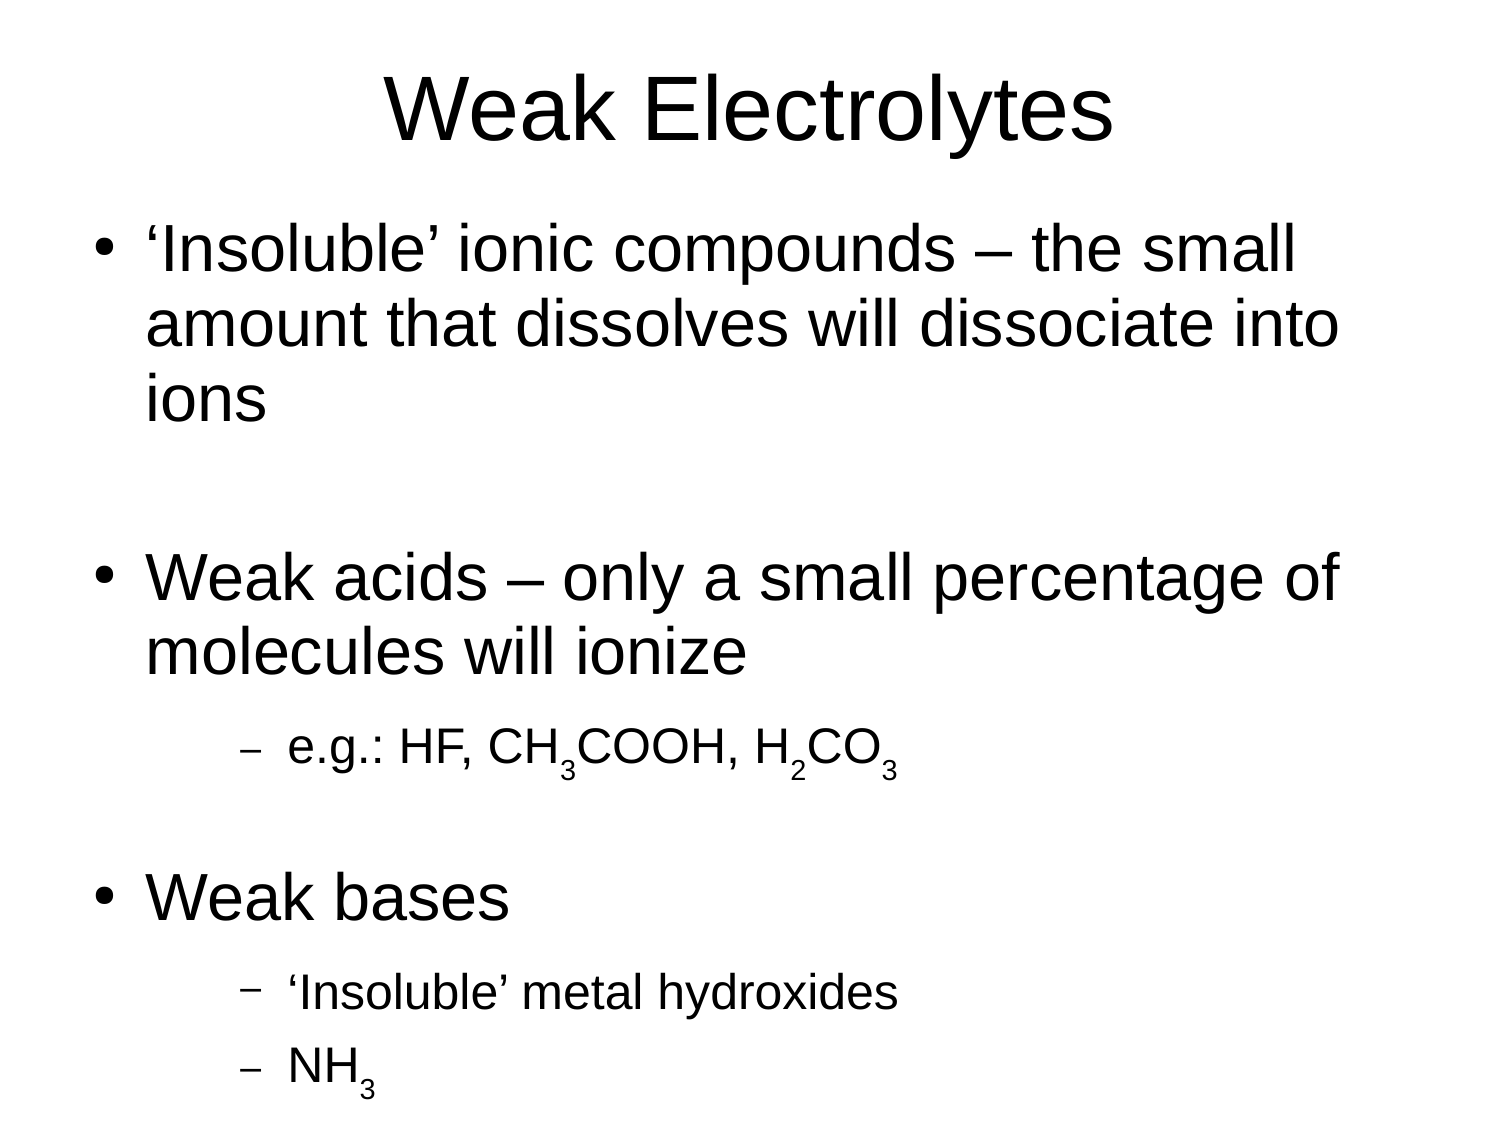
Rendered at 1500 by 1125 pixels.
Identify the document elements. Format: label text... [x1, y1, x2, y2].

list ‘Insoluble’ ionic compounds – the small amount that dissolves will dissociate into ions Weak acids – only a small percentage of molecules will ionize e.g.: HF, CH3COOH, H2CO3 Weak bases ‘Insoluble’ metal hydroxides NH3 [75, 211, 1425, 1106]
title Weak Electrolytes [75, 15, 1425, 203]
